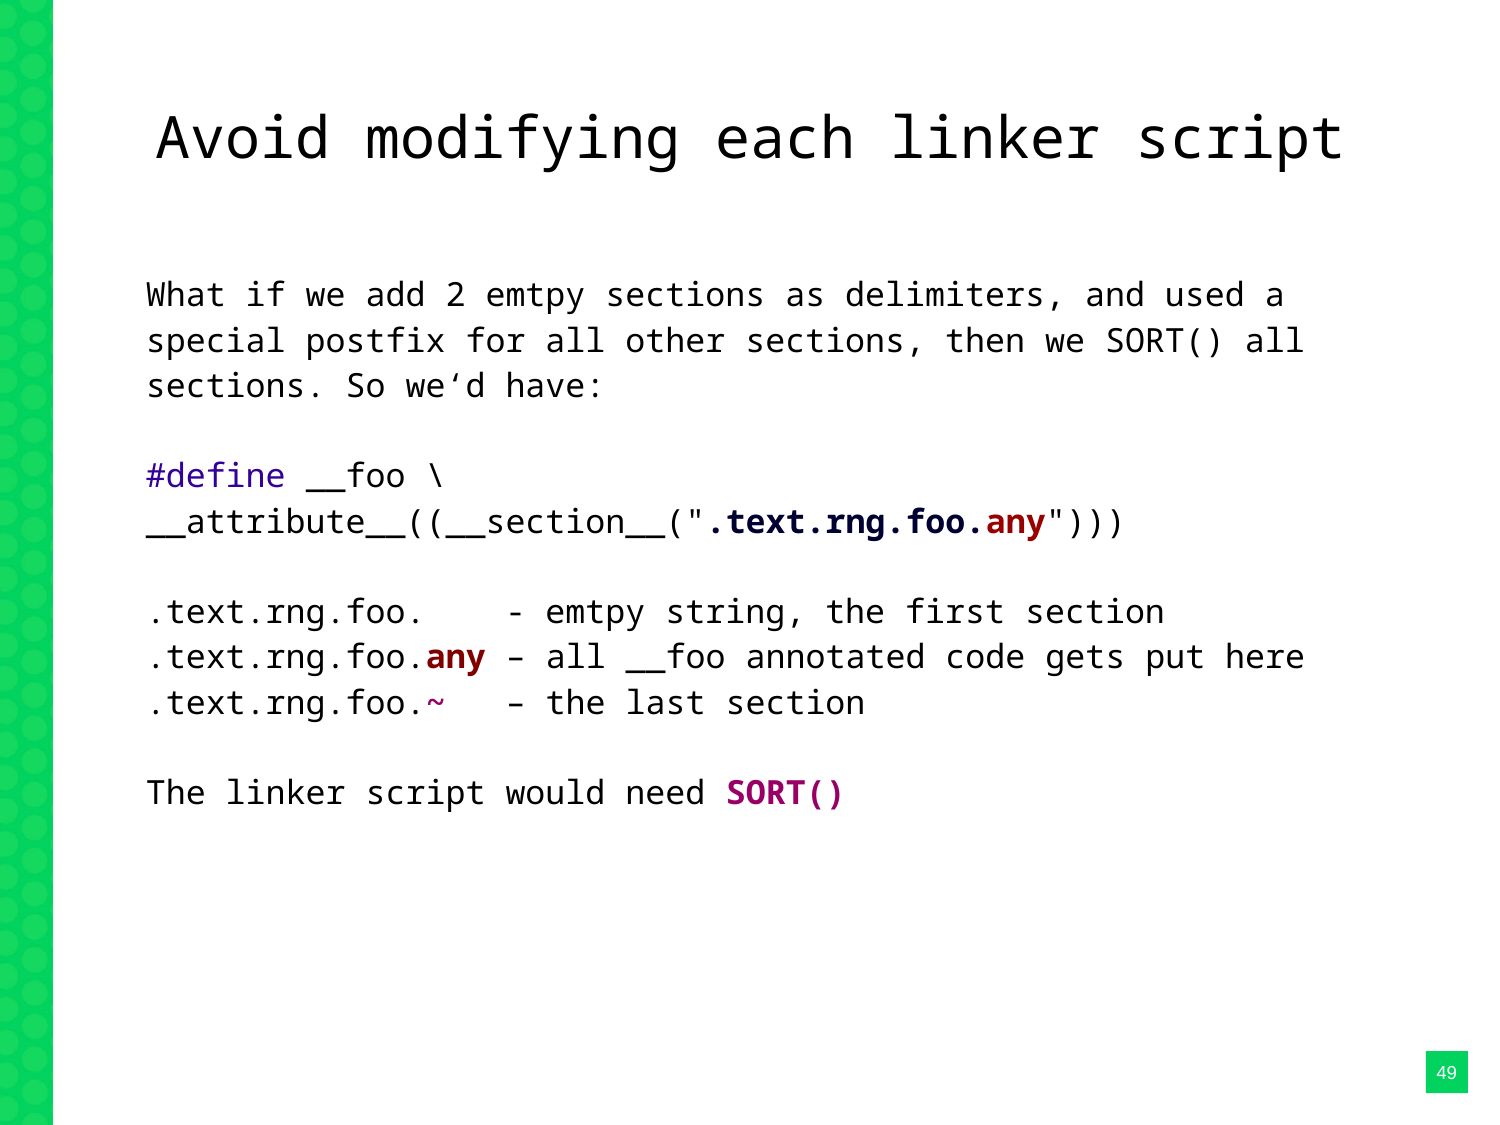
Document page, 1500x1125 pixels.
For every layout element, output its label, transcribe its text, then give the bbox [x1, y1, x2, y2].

list What if we add 2 emtpy sections as delimiters, and used a special postfix for all other sections, then we SORT() all sections. So we‘d have: #define __foo \ __attribute__((__section__(".text.rng.foo.any"))) .text.rng.foo. - emtpy string, the first section .text.rng.foo.any – all __foo annotated code gets put here .text.rng.foo.~ – the last section The linker script would need SORT() [75, 271, 1426, 924]
title Avoid modifying each linker script [75, 42, 1426, 229]
text_box <number> [1425, 1051, 1468, 1094]
picture [0, 0, 53, 1125]
